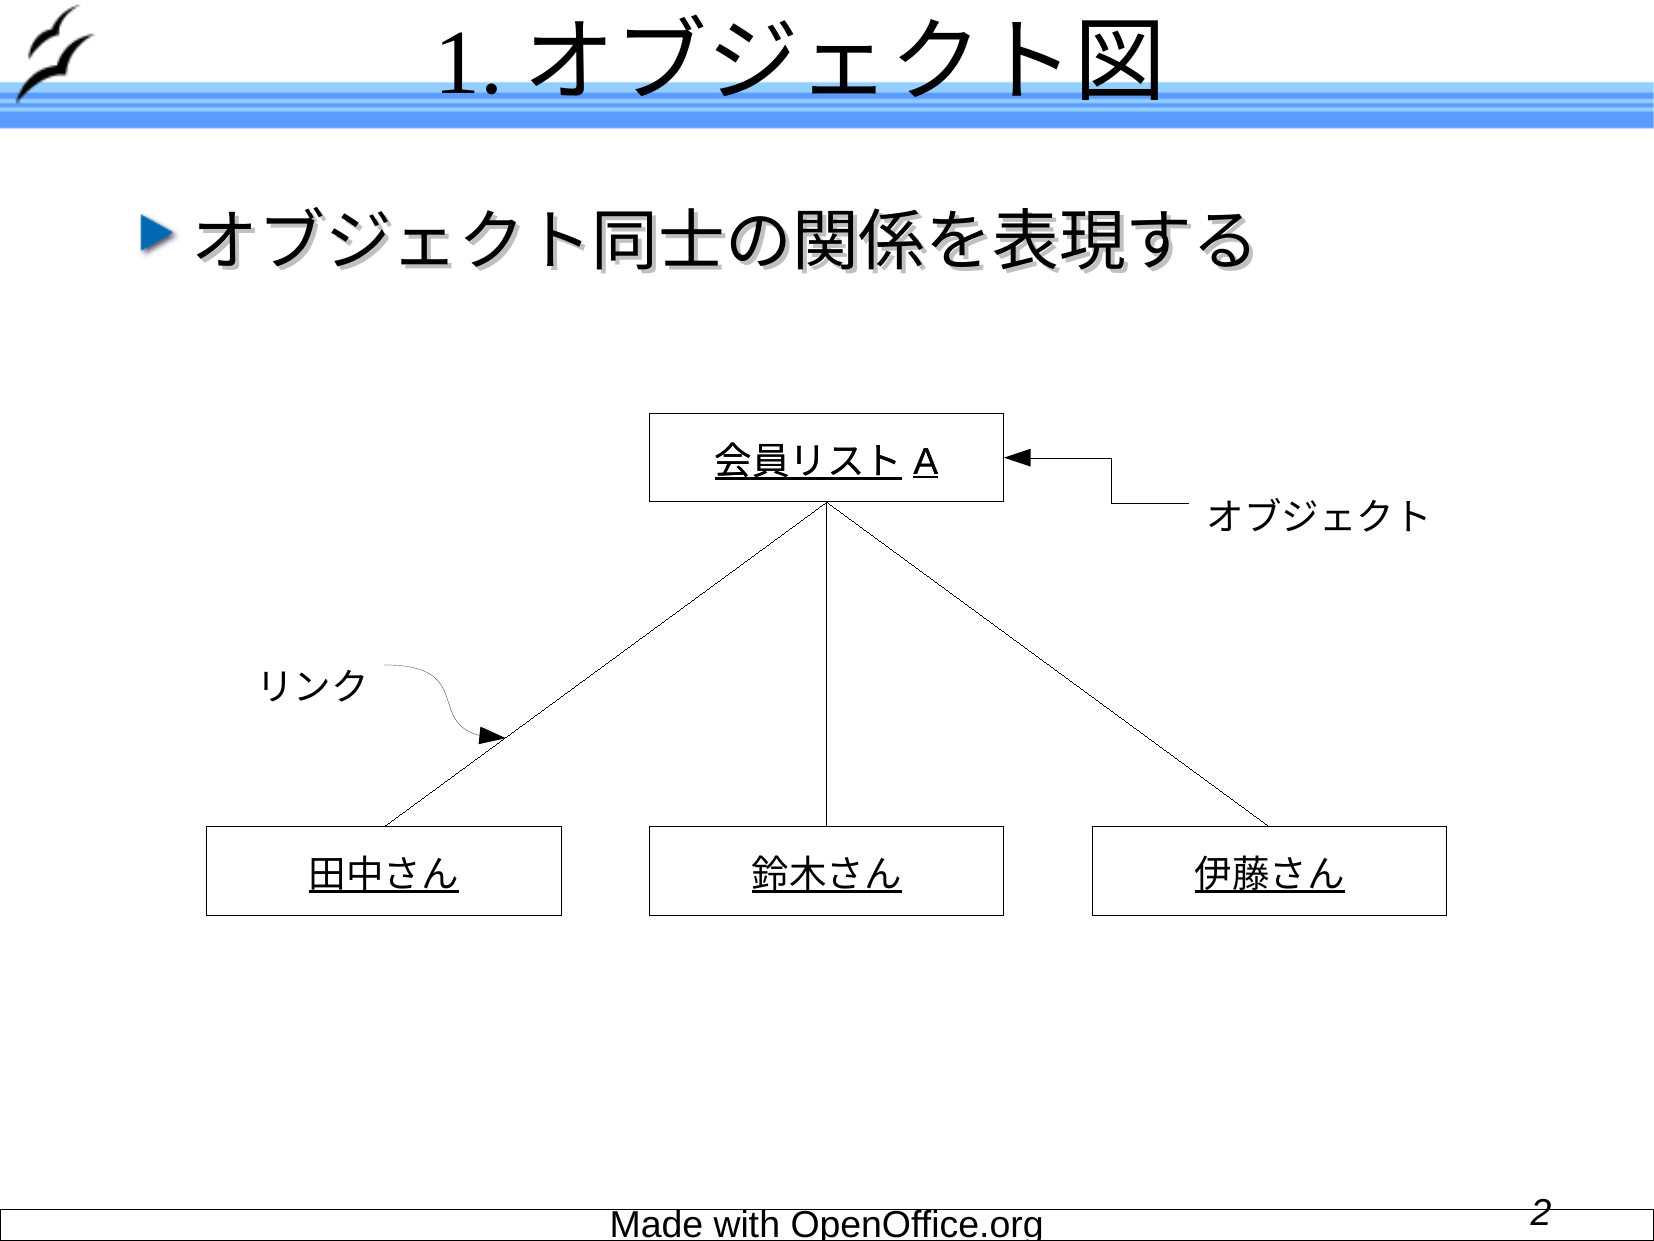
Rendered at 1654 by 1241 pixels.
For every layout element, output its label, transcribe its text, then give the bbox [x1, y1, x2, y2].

title 1.オブジェクト図 [94, 0, 1507, 107]
text_box オブジェクト [1192, 479, 1447, 532]
text_box リンク [241, 649, 384, 702]
picture [0, 0, 1654, 133]
text_box 田中さん [206, 826, 562, 916]
list オブジェクト同士の関係を表現する [120, 187, 1533, 1195]
text_box 伊藤さん [1092, 826, 1447, 916]
text_box 会員リストA [649, 413, 1004, 502]
text_box 鈴木さん [649, 826, 1004, 916]
